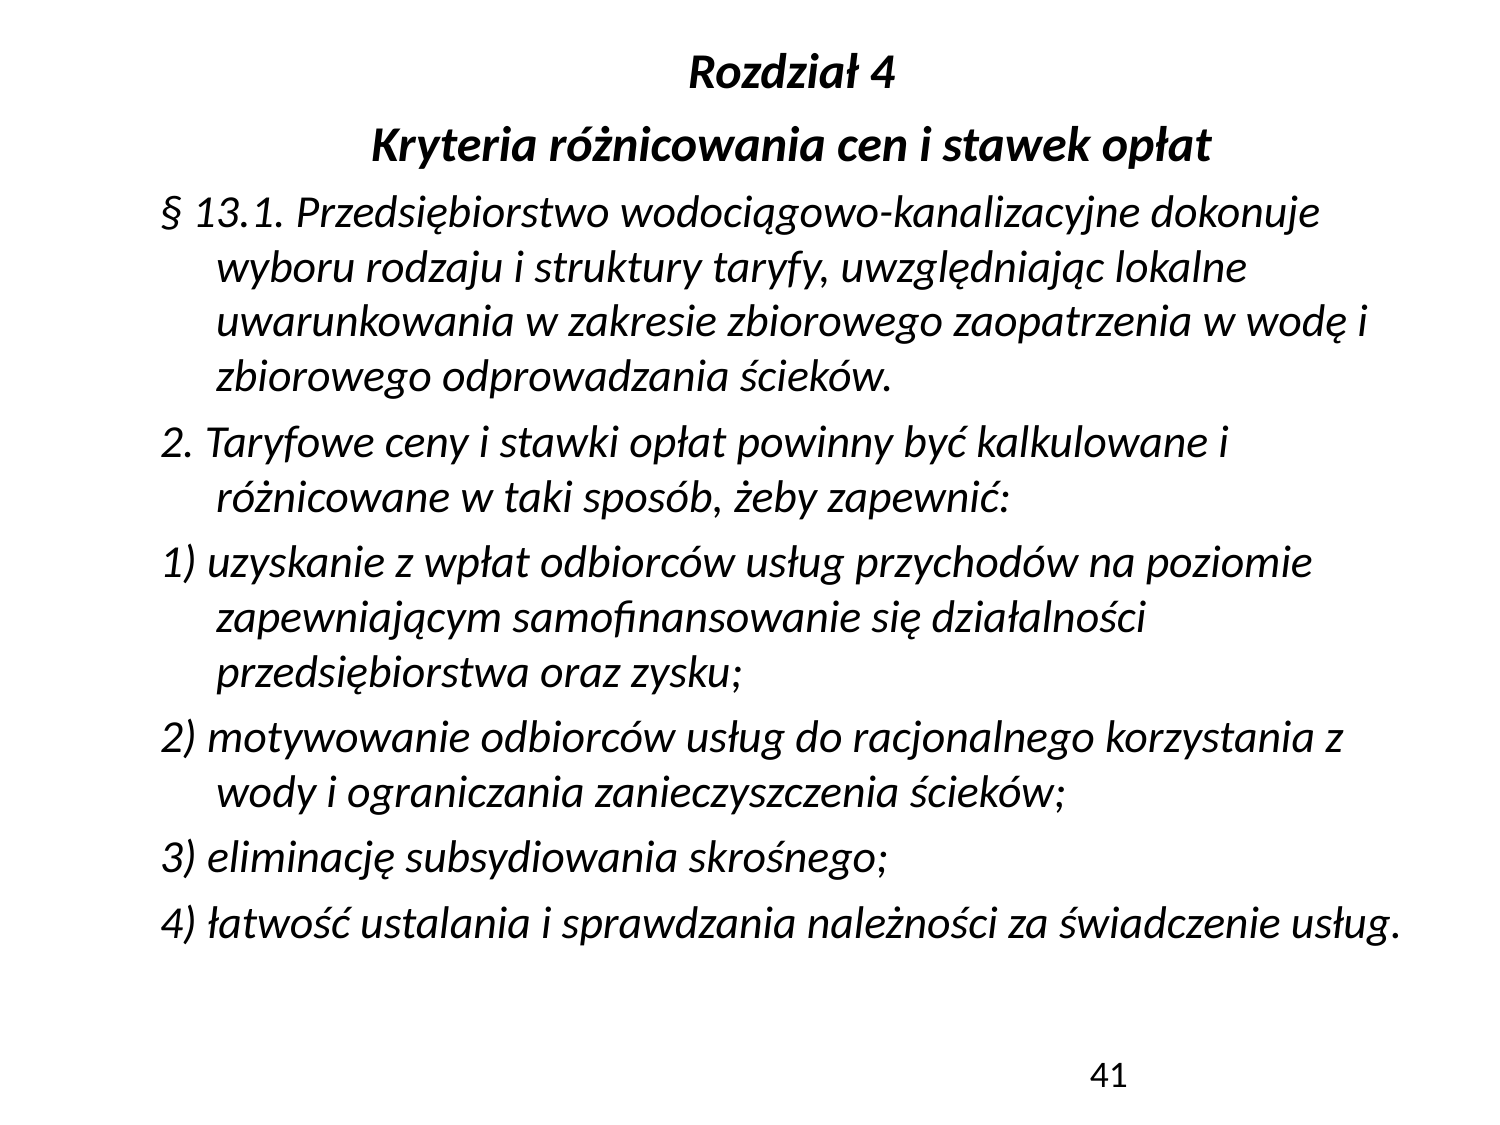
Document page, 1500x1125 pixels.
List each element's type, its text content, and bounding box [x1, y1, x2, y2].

text_box 37 [1074, 1042, 1426, 1103]
list Rozdział 4 Kryteria różnicowania cen i stawek opłat § 13.1. Przedsiębiorstwo wodociągowo-kanalizacyjne dokonuje wyboru rodzaju i struktury taryfy, uwzględniając lokalne uwarunkowania w zakresie zbiorowego zaopatrzenia w wodę i zbiorowego odprowadzania ścieków. 2. Taryfowe ceny i stawki opłat powinny być kalkulowane i różnicowane w taki sposób, żeby zapewnić: 1) uzyskanie z wpłat odbiorców usług przychodów na poziomie zapewniającym samofinansowanie się działalności przedsiębiorstwa oraz zysku; 2) motywowanie odbiorców usług do racjonalnego korzystania z wody i ograniczania zanieczyszczenia ścieków; 3) eliminację subsydiowania skrośnego; 4) łatwość ustalania i sprawdzania należności za świadczenie usług. [88, 30, 1439, 1029]
